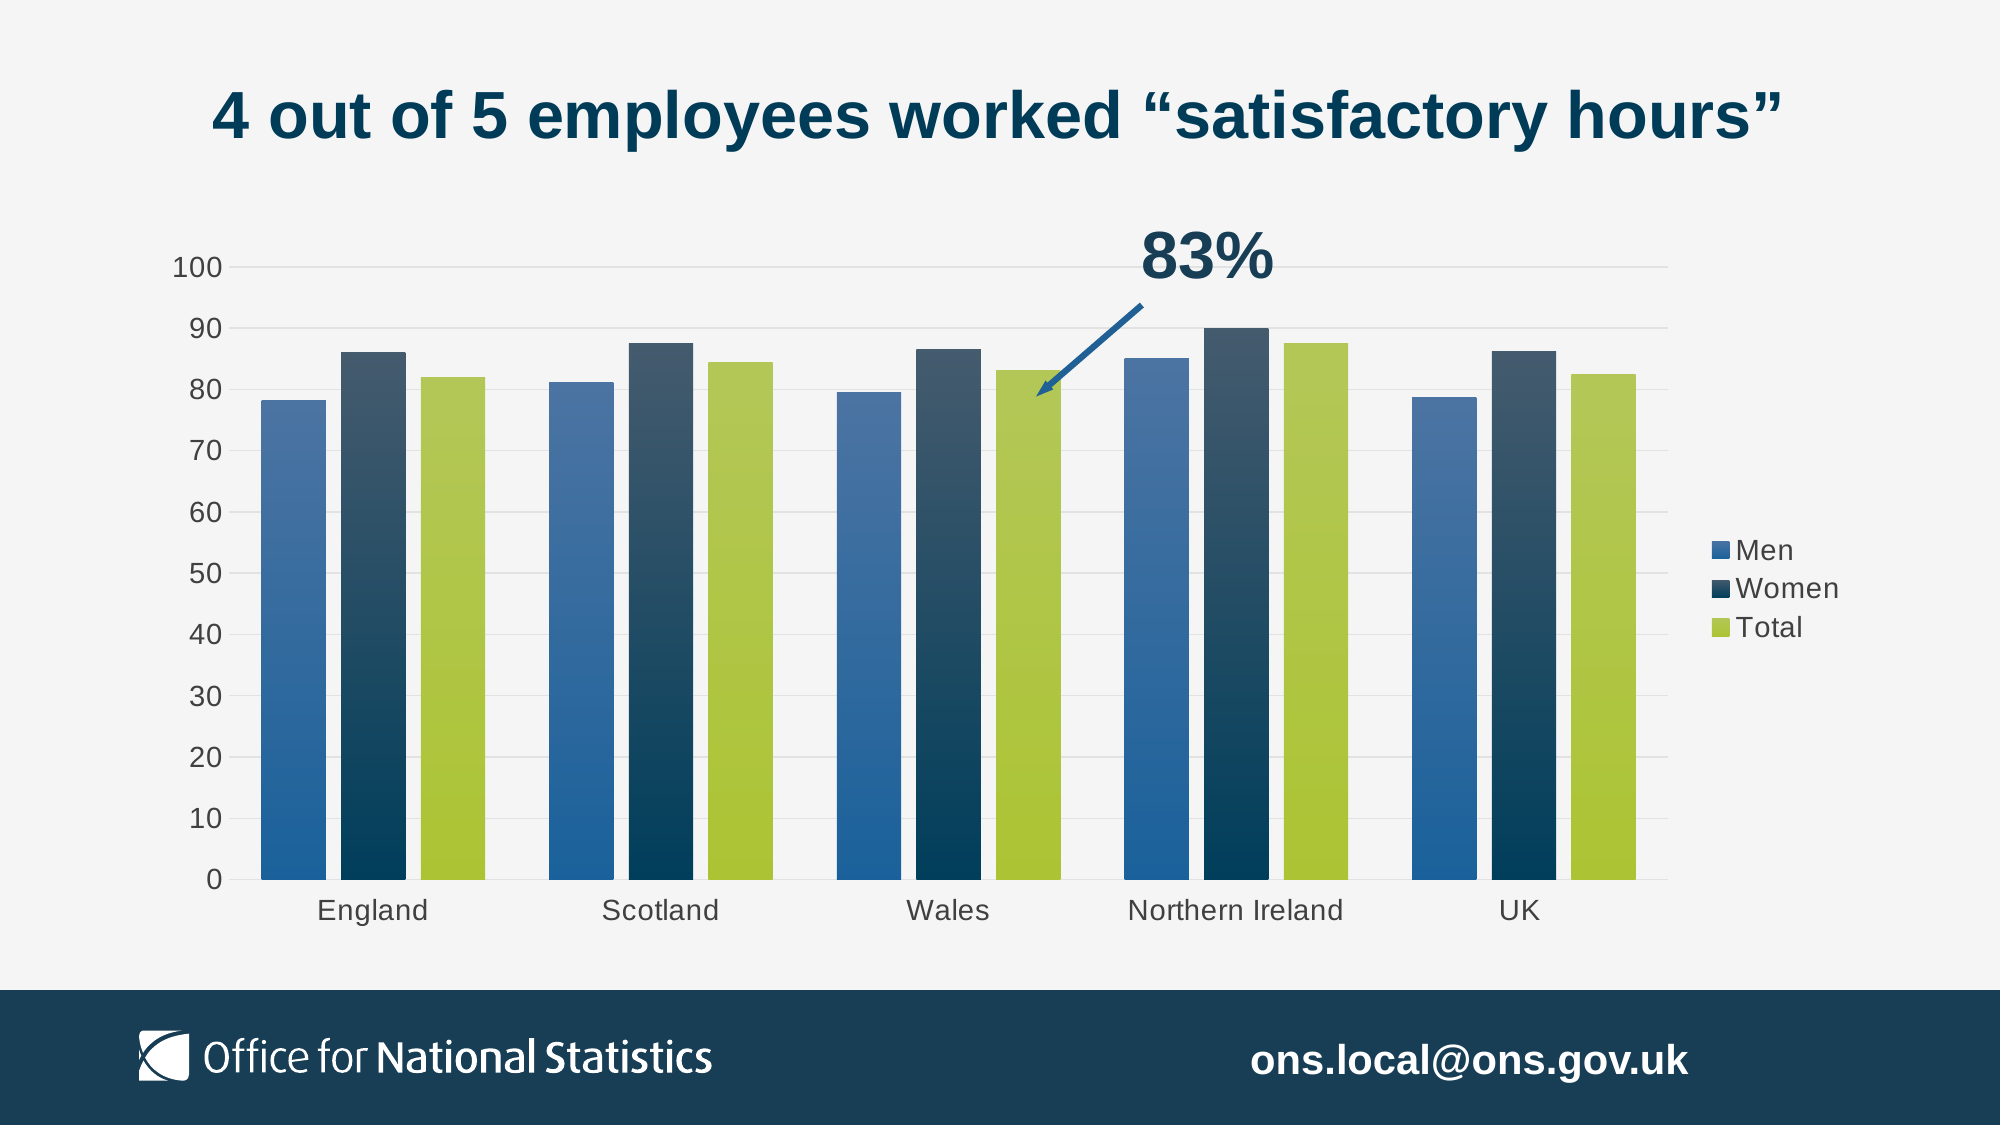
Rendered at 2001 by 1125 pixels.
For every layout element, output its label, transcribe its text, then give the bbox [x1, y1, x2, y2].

text_box 83% [1141, 203, 1397, 300]
text_box ons.local@ons.gov.uk [1235, 1025, 1866, 1086]
title 4 out of 5 employees worked “satisfactory hours” [108, 78, 1892, 285]
chart [137, 236, 1863, 942]
